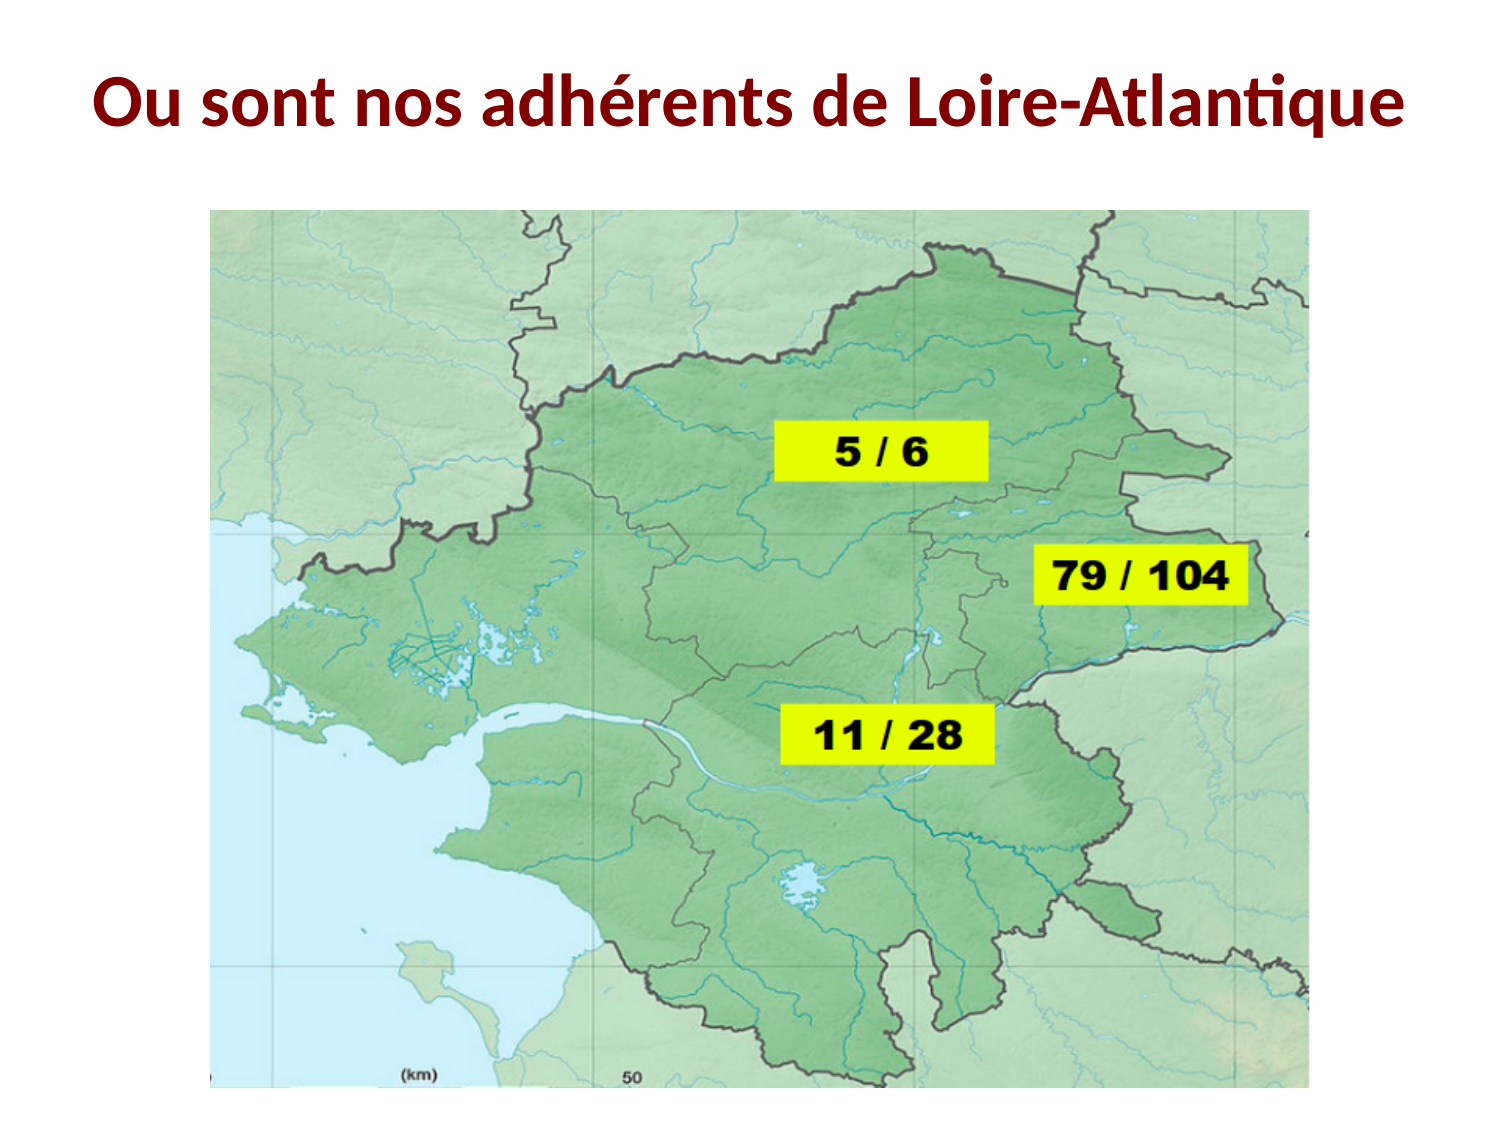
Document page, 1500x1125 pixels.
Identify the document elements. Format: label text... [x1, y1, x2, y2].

title Ou sont nos adhérents de Loire-Atlantique [75, 45, 1426, 149]
picture [210, 210, 1311, 1088]
